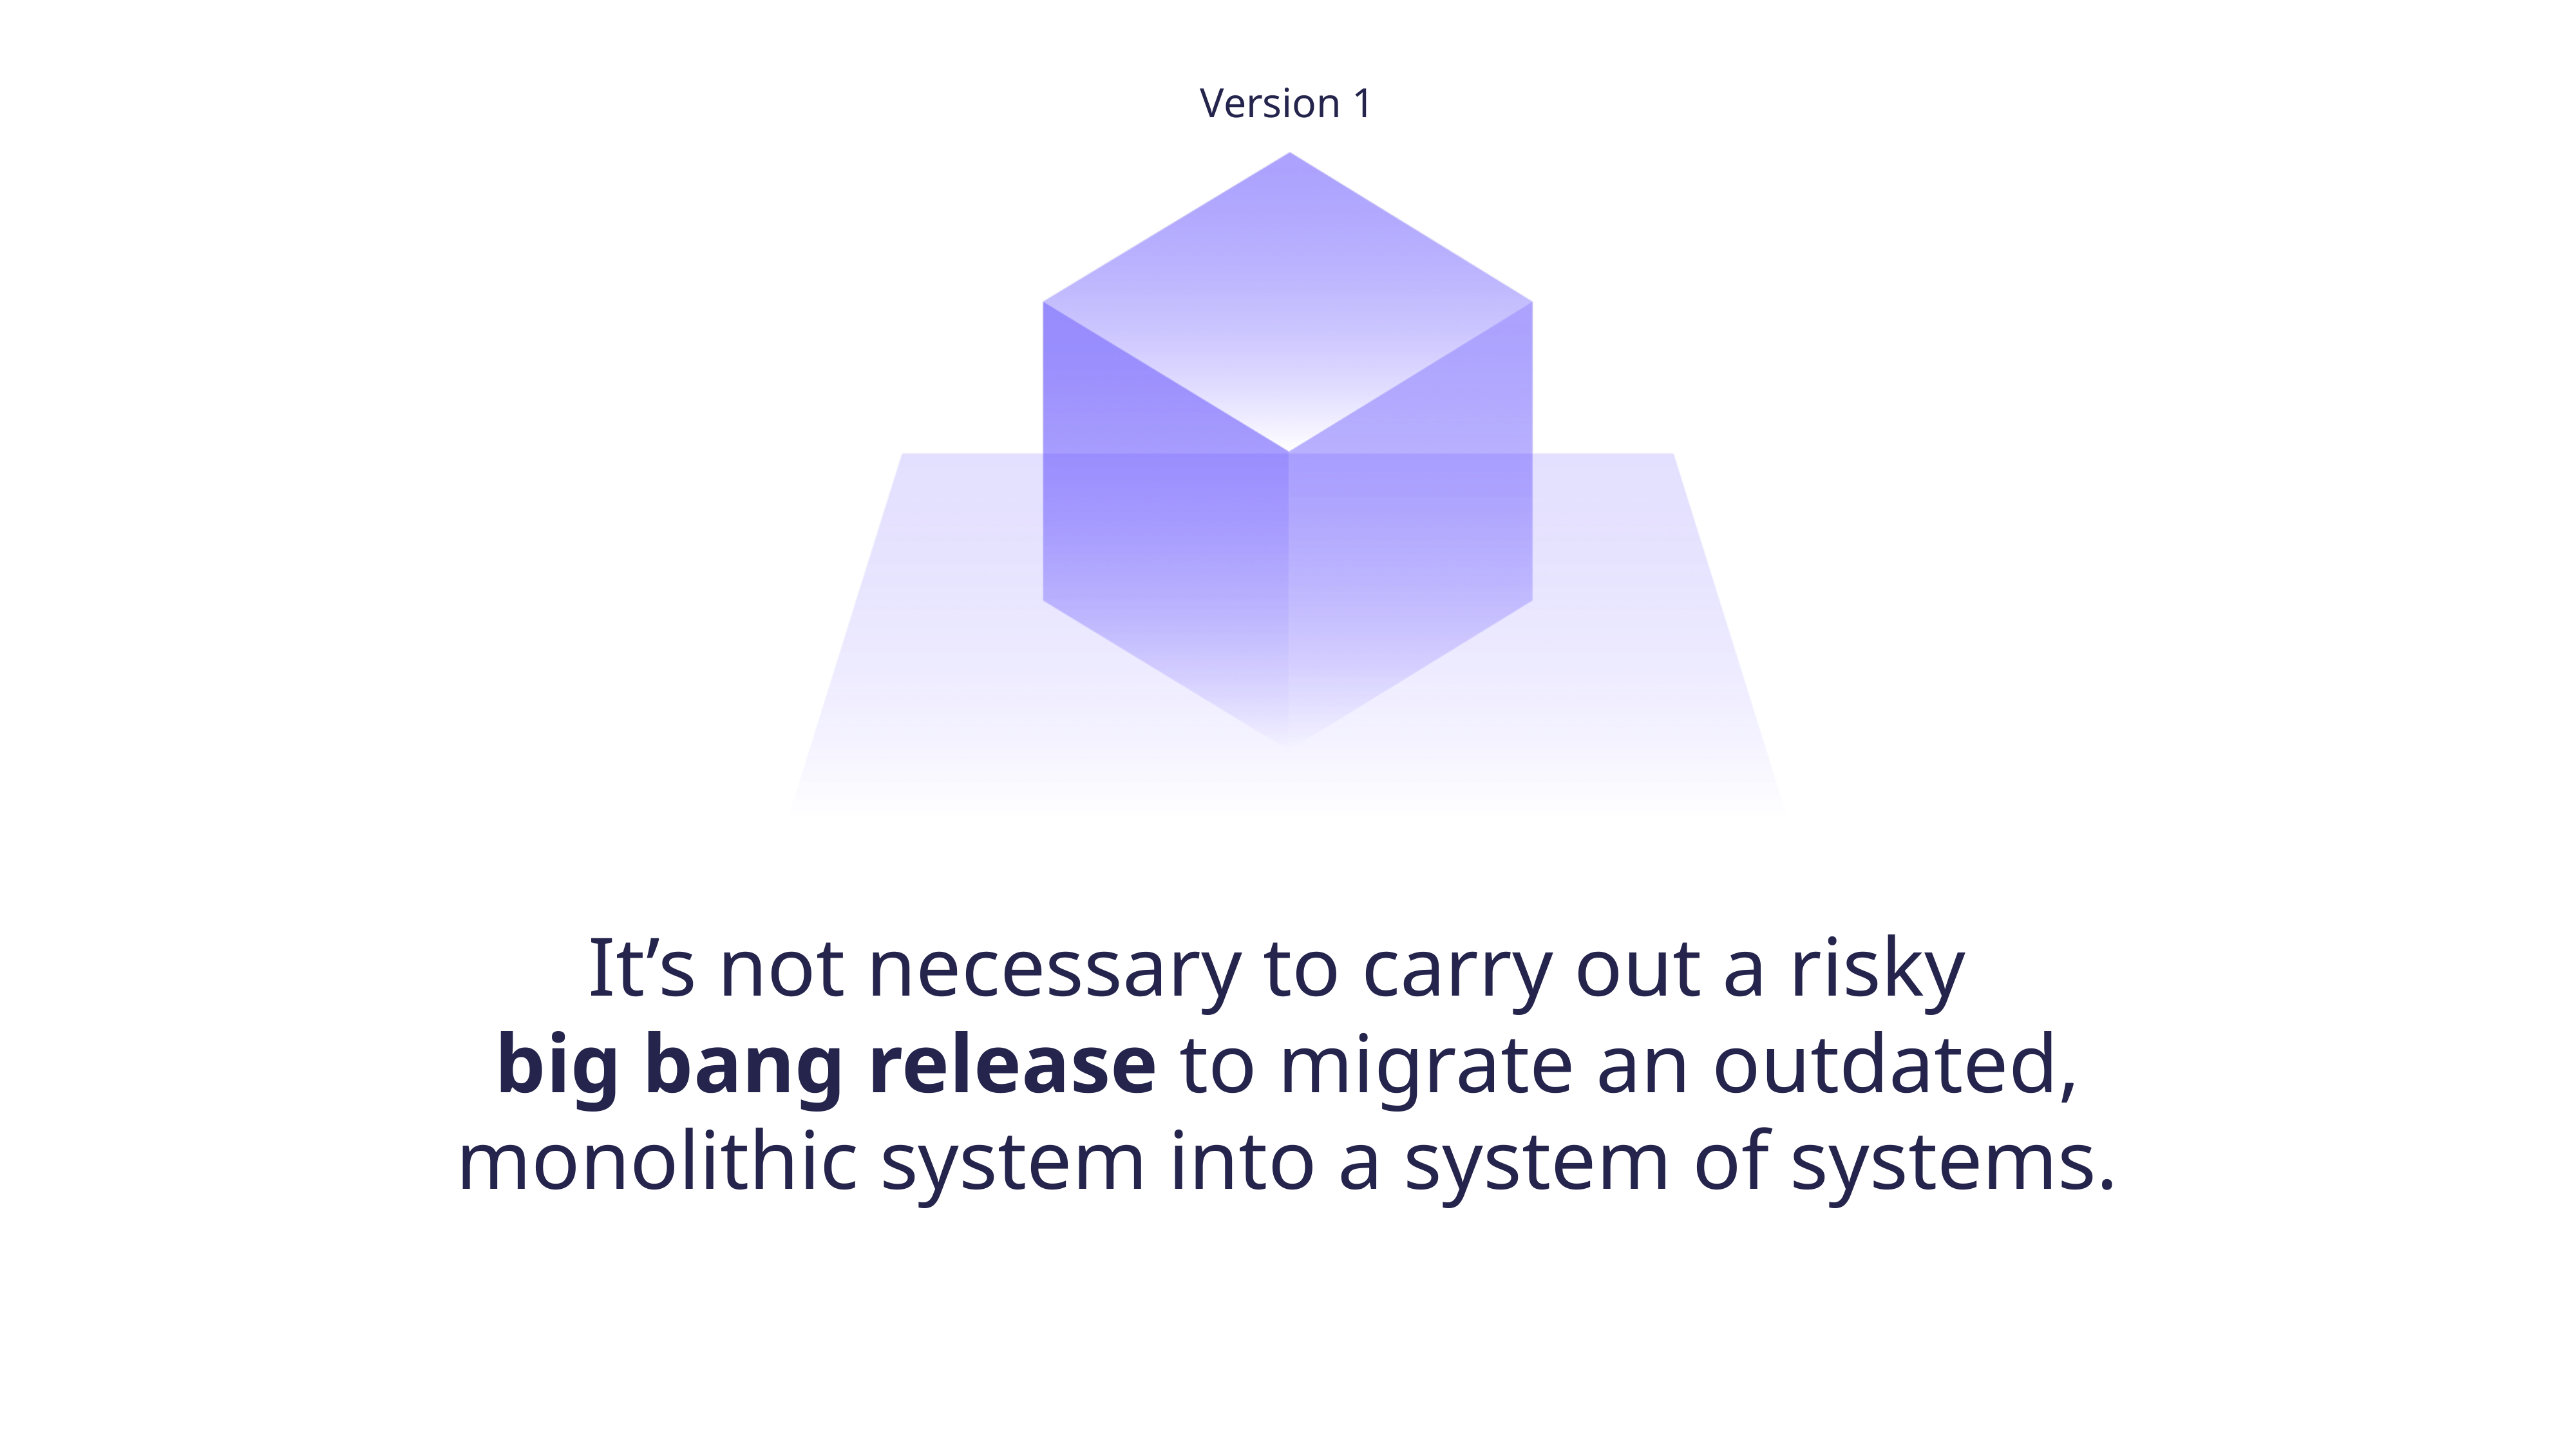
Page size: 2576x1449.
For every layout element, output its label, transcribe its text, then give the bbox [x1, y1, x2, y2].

list It’s not necessary to carry out a risky big bang release to migrate an outdated, monolithic system into a system of systems. [301, 775, 2275, 1345]
text_box Version 1 [1195, 71, 1381, 131]
picture [787, 152, 1789, 822]
